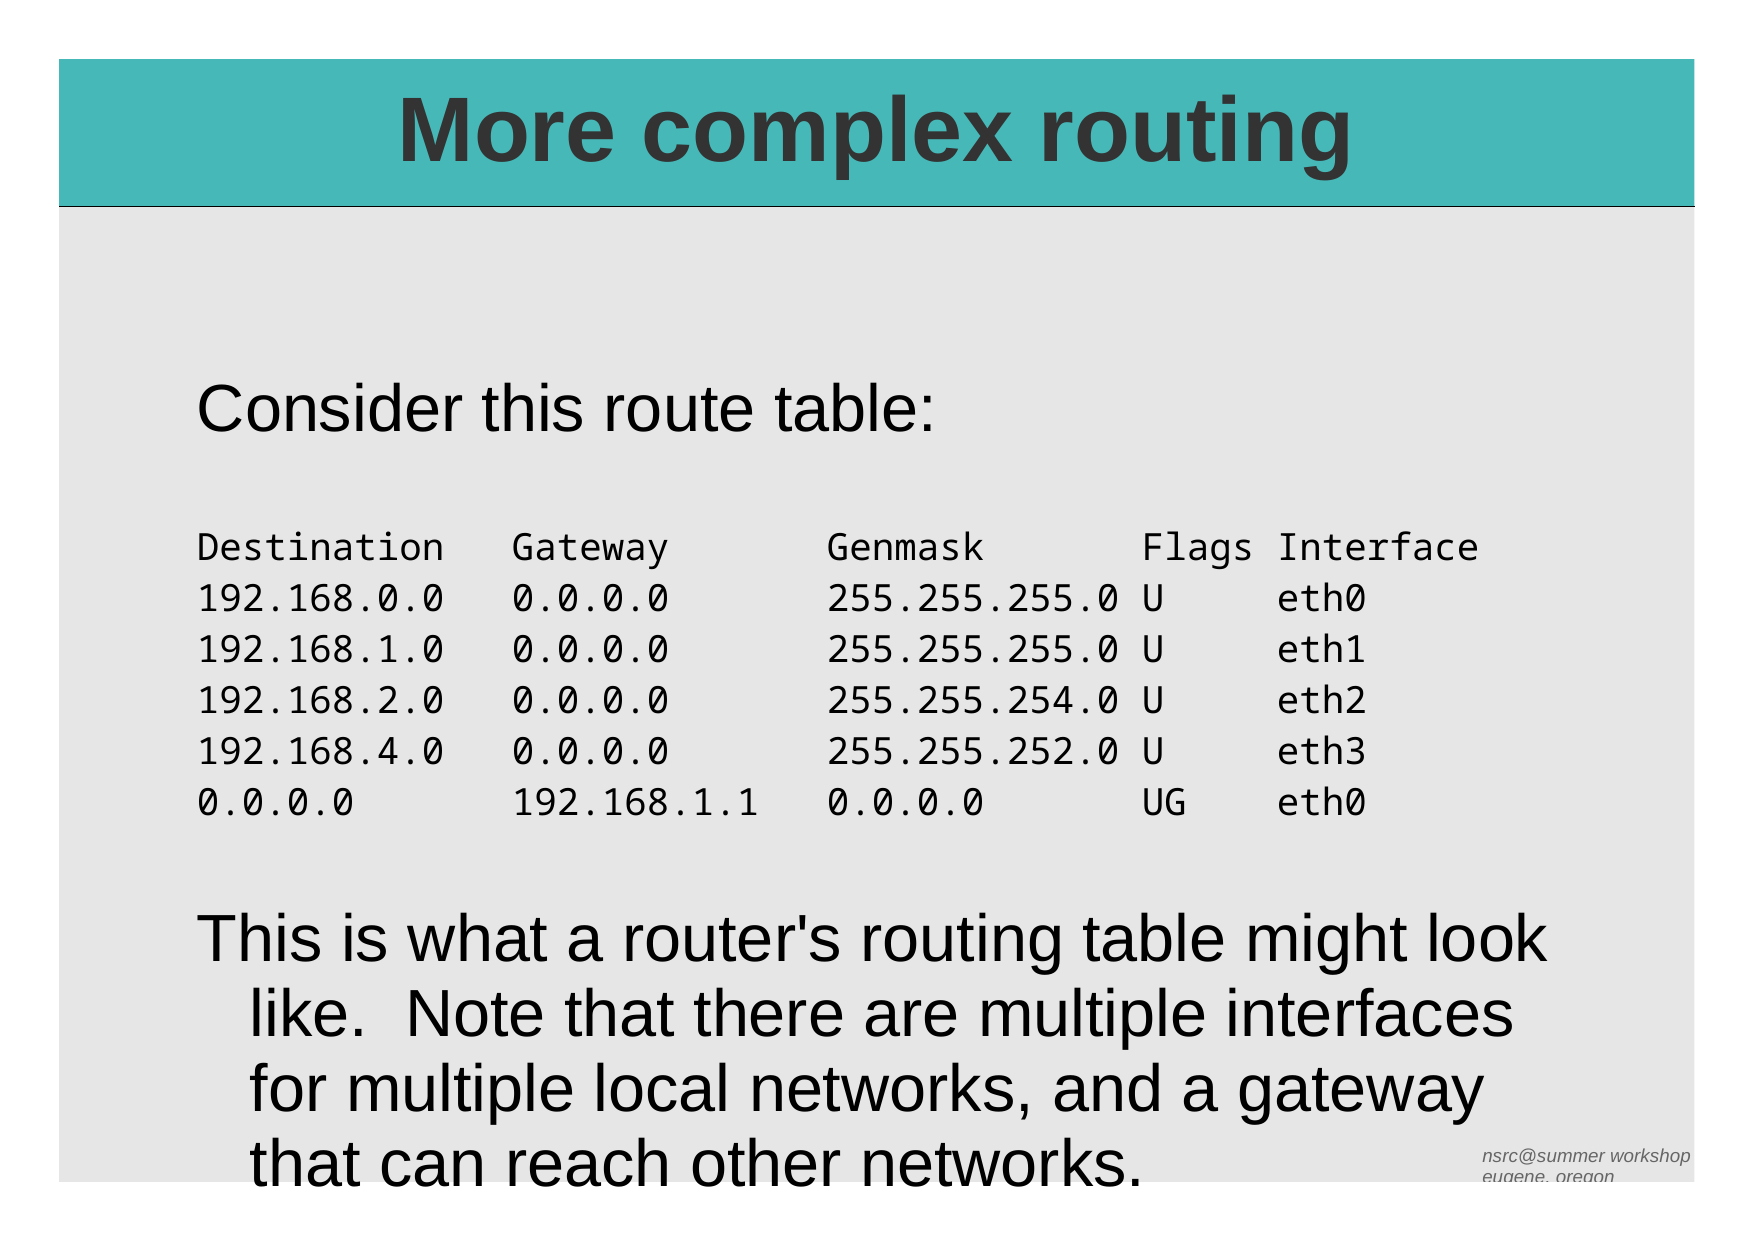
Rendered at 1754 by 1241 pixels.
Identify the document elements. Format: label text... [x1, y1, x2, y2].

title More complex routing [59, 41, 1695, 219]
list Consider this route table: Destination Gateway Genmask Flags Interface 192.168.0.0 0.0.0.0 255.255.255.0 U eth0 192.168.1.0 0.0.0.0 255.255.255.0 U eth1 192.168.2.0 0.0.0.0 255.255.254.0 U eth2 192.168.4.0 0.0.0.0 255.255.252.0 U eth3 0.0.0.0 192.168.1.1 0.0.0.0 UG eth0 This is what a router's routing table might look like. Note that there are multiple interfaces for multiple local networks, and a gateway that can reach other networks. [179, 371, 1576, 1156]
